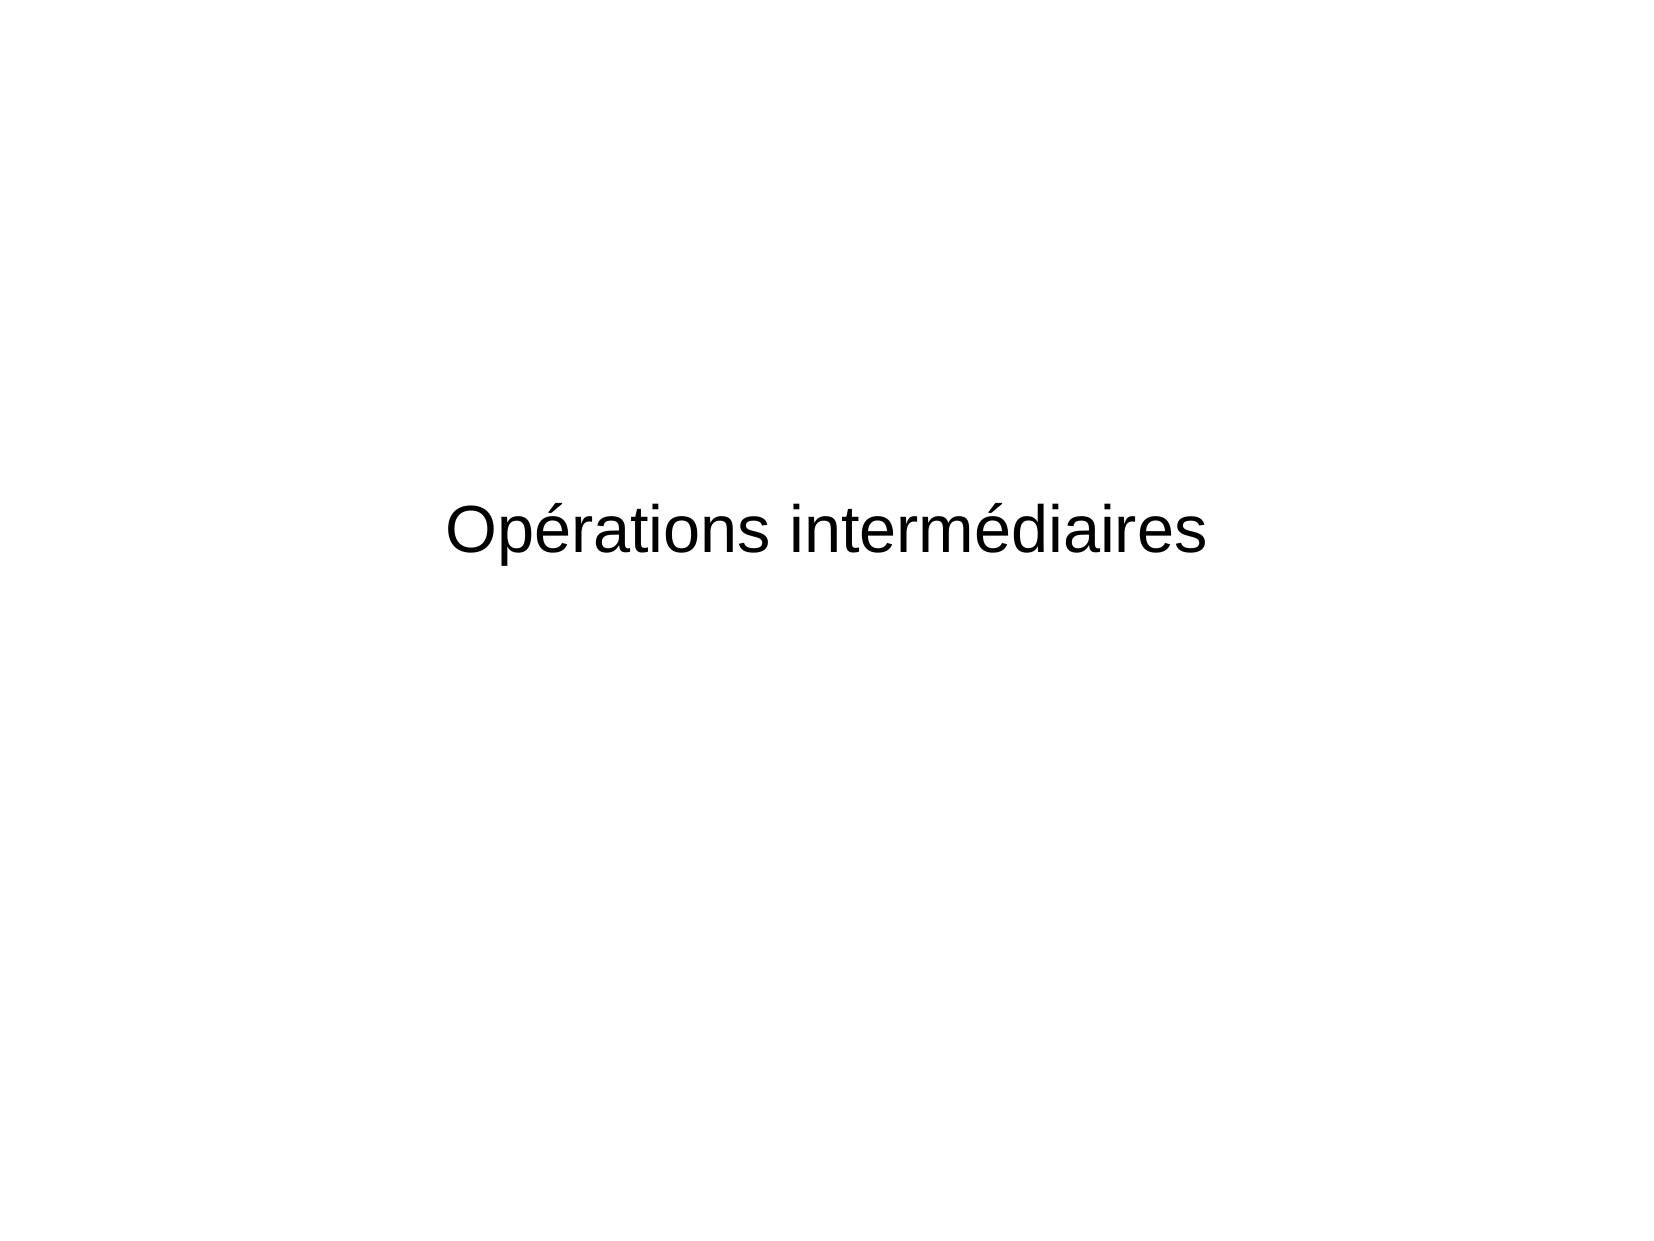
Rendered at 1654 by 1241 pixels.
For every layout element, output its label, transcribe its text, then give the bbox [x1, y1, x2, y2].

subtitle Opérations intermédiaires [82, 49, 1571, 1010]
